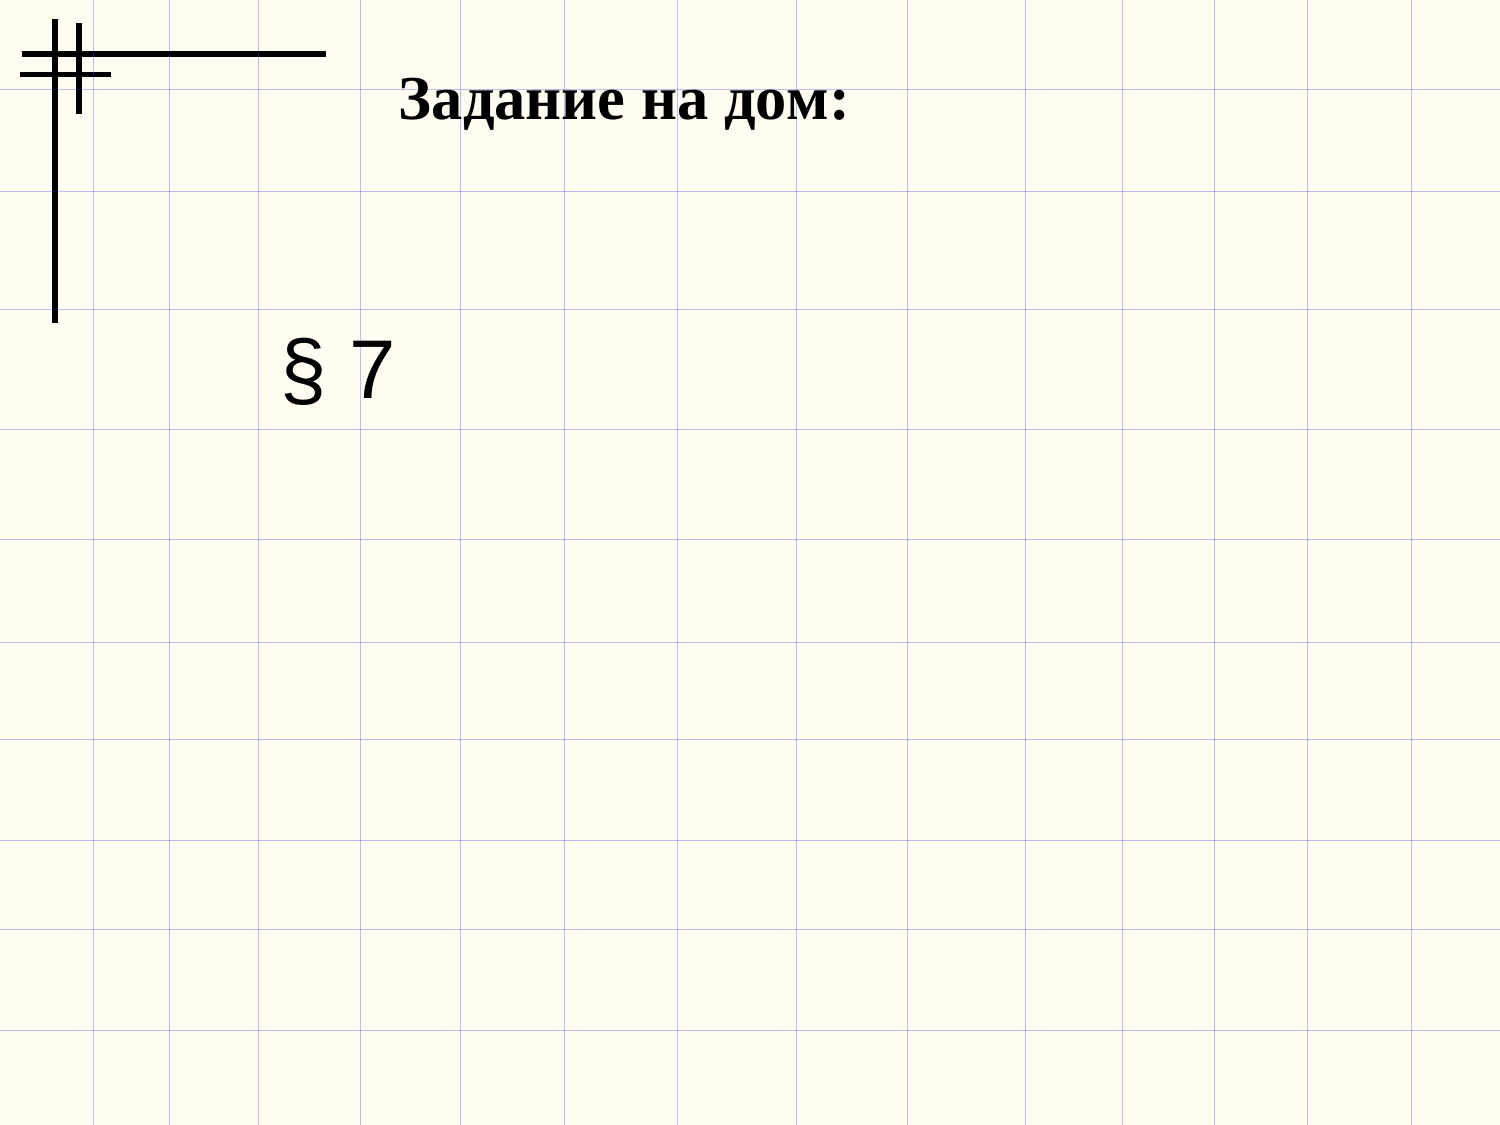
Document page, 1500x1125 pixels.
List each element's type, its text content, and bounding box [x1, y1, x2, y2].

title Задание на дом: [354, 49, 1426, 127]
text_box § 7 [265, 308, 1222, 443]
